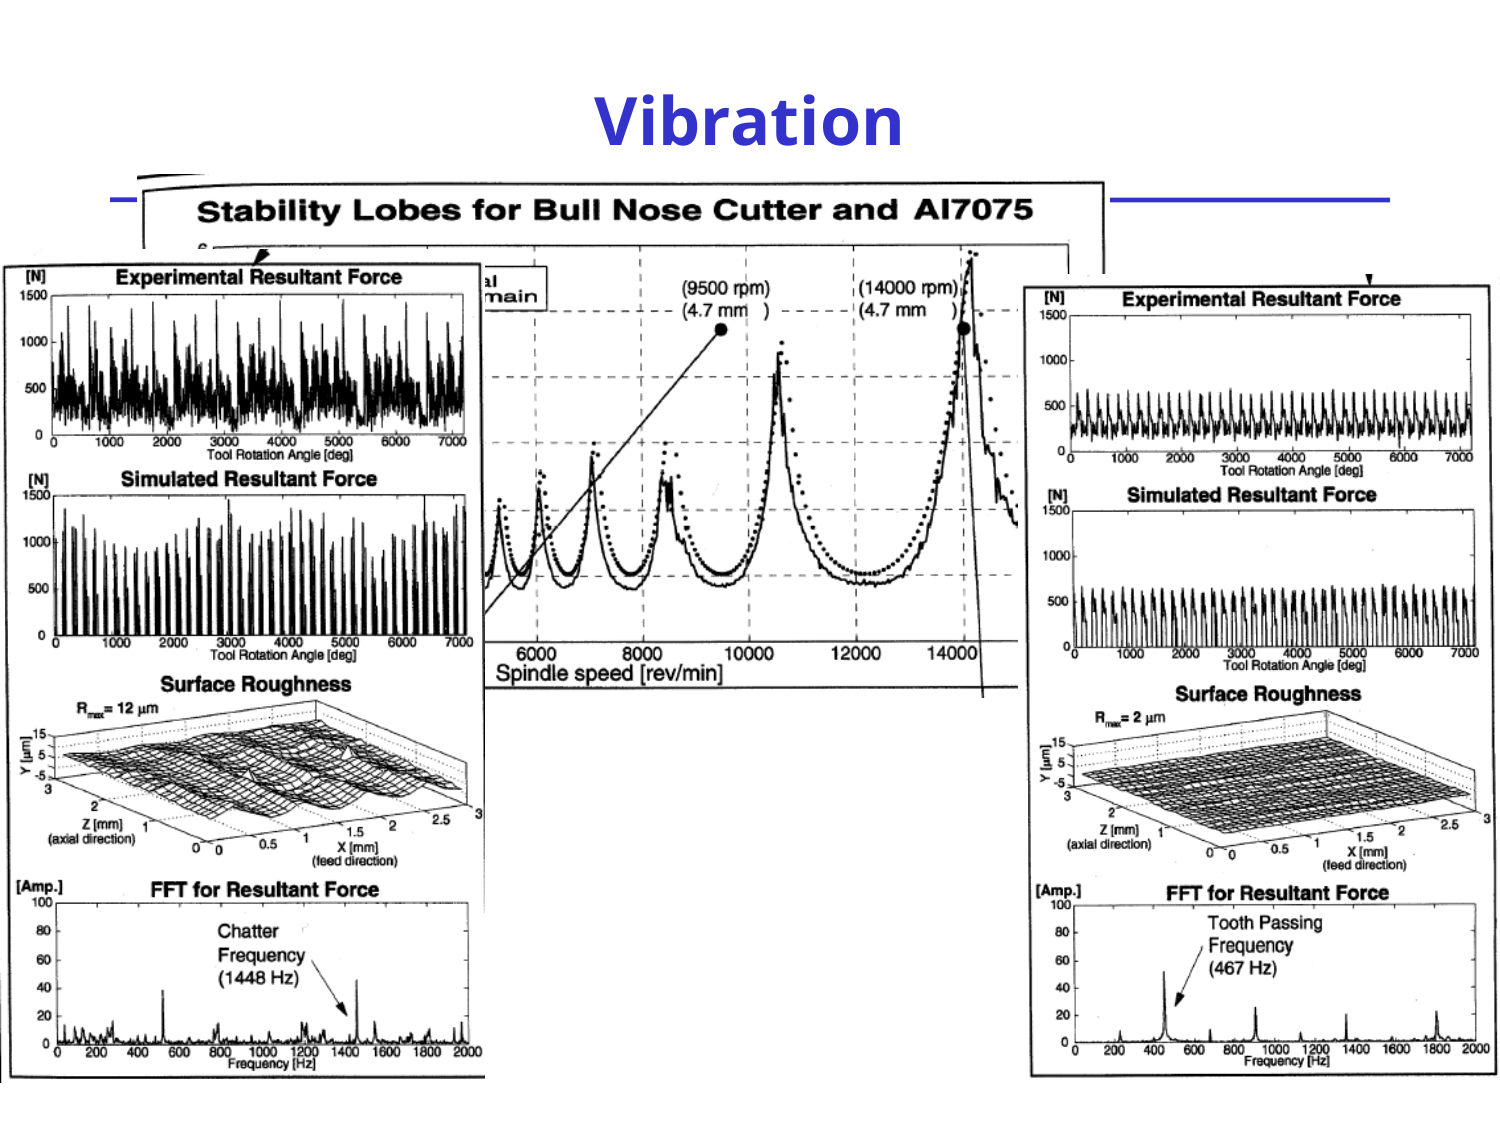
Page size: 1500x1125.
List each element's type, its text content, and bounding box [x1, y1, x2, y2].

picture [0, 174, 1500, 1083]
title Vibration [112, 50, 1388, 188]
